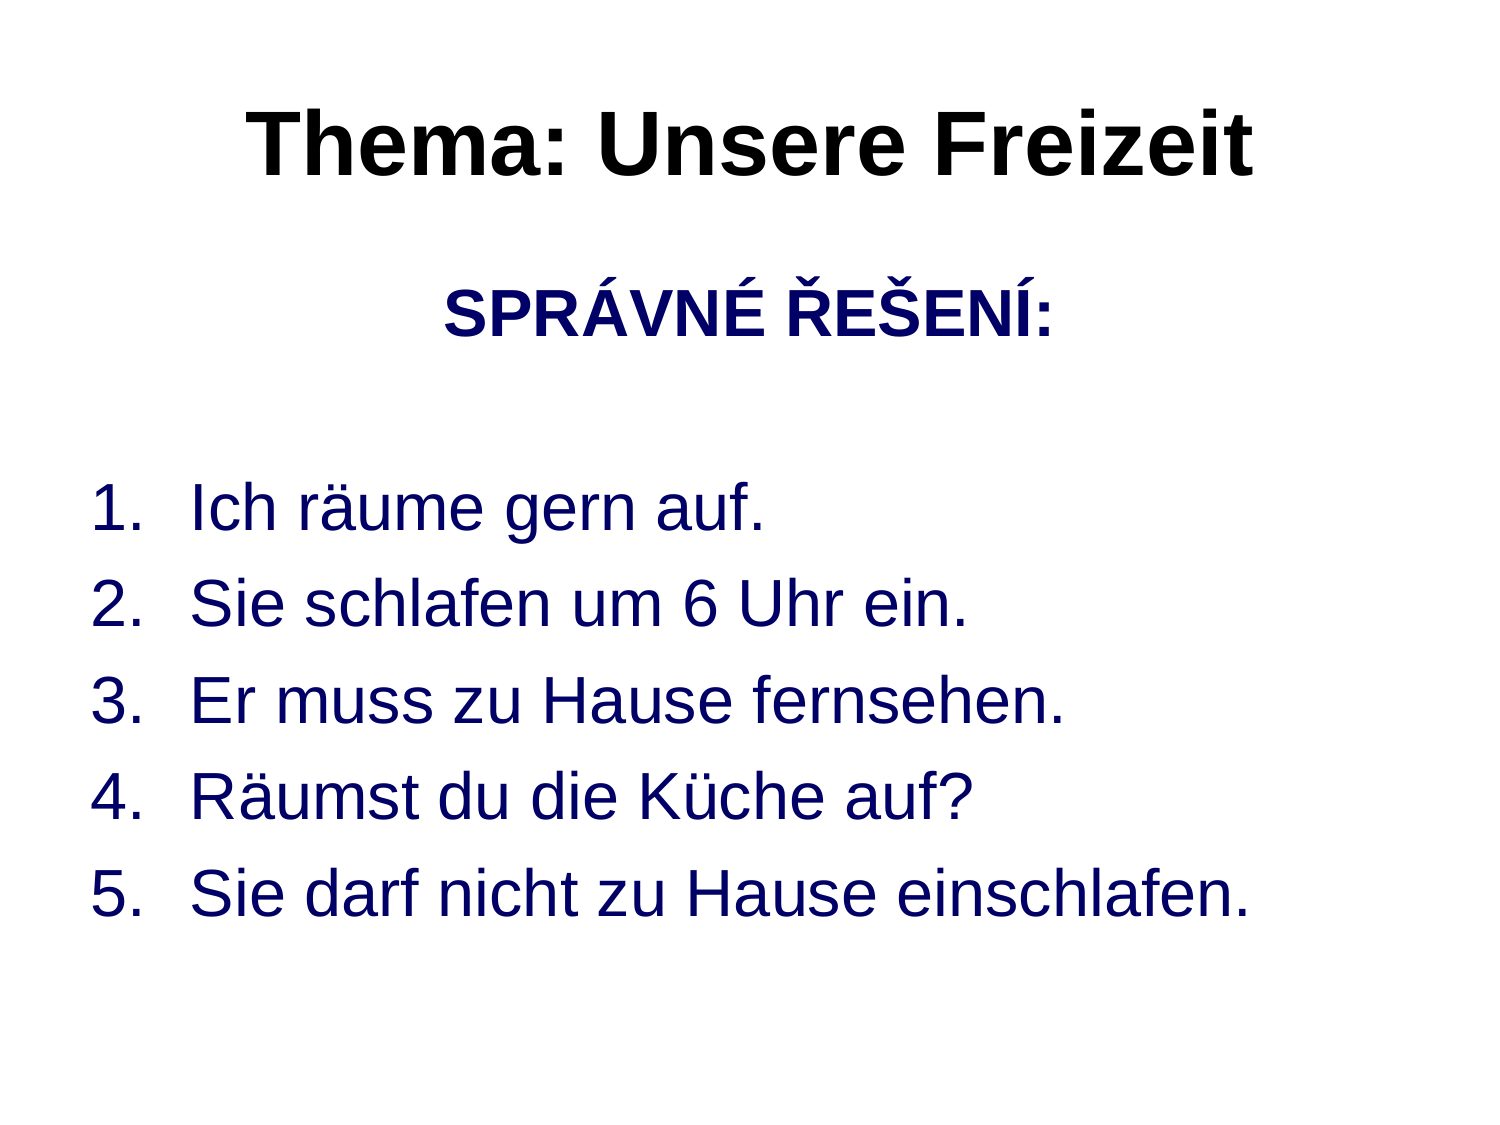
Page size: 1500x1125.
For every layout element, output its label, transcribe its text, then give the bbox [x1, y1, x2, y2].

list SPRÁVNÉ ŘEŠENÍ: Ich räume gern auf. Sie schlafen um 6 Uhr ein. Er muss zu Hause fernsehen. Räumst du die Küche auf? Sie darf nicht zu Hause einschlafen. [75, 262, 1426, 1034]
title Thema: Unsere Freizeit [75, 45, 1426, 233]
